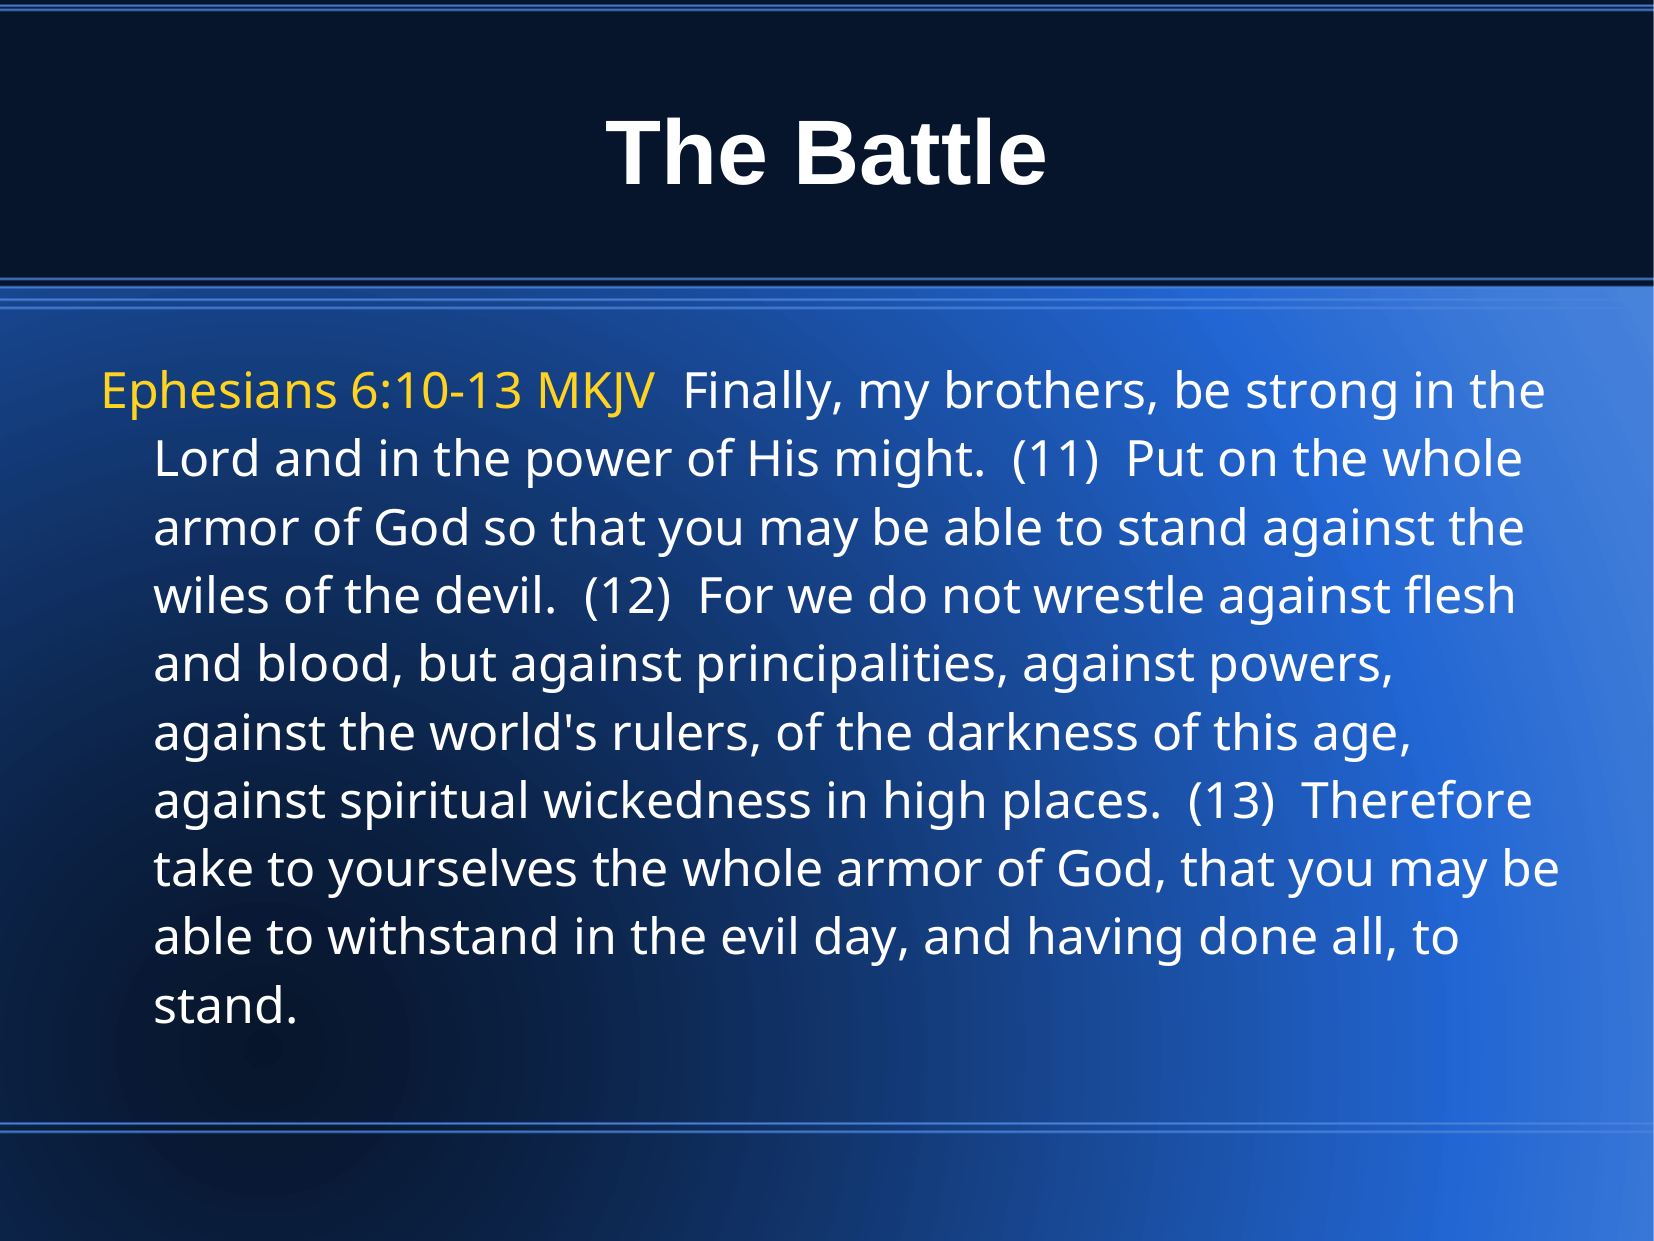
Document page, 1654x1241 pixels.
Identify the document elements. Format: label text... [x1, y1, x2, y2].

title The Battle [82, 56, 1571, 250]
list Ephesians 6:10-13 MKJV Finally, my brothers, be strong in the Lord and in the power of His might. (11) Put on the whole armor of God so that you may be able to stand against the wiles of the devil. (12) For we do not wrestle against flesh and blood, but against principalities, against powers, against the world's rulers, of the darkness of this age, against spiritual wickedness in high places. (13) Therefore take to yourselves the whole armor of God, that you may be able to withstand in the evil day, and having done all, to stand. [82, 355, 1571, 1077]
picture [0, 0, 1654, 1241]
